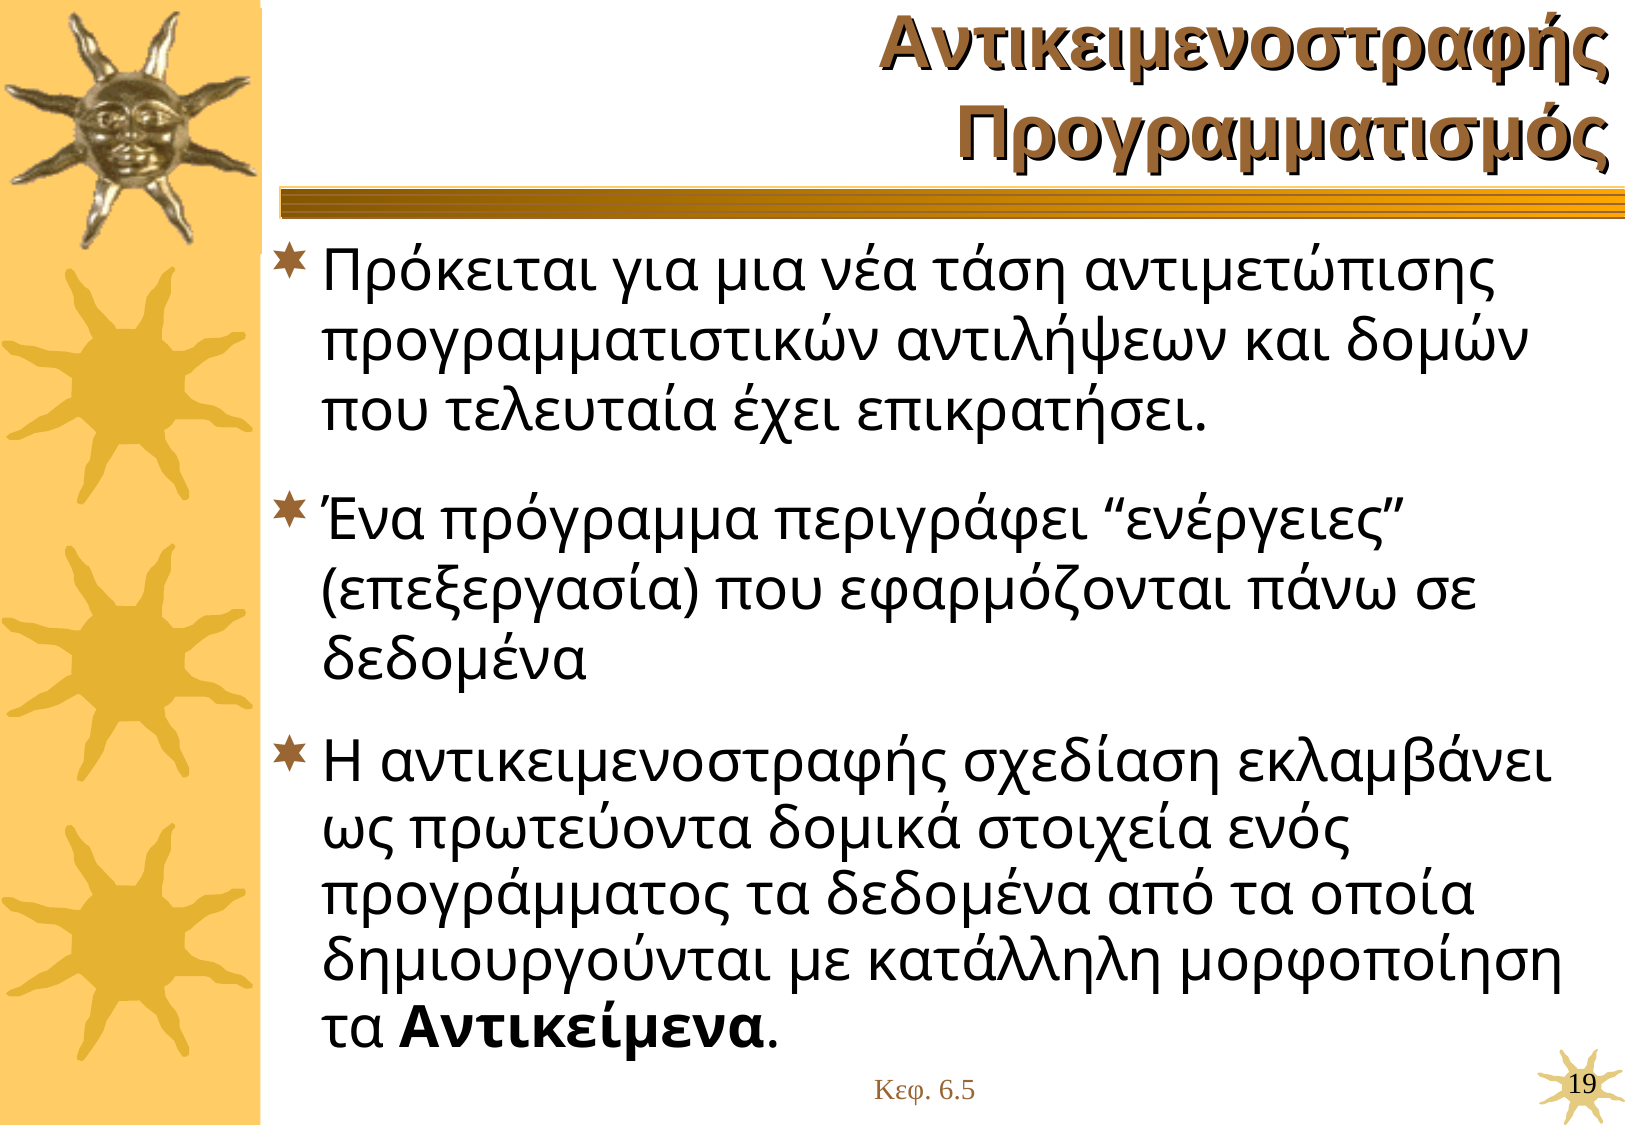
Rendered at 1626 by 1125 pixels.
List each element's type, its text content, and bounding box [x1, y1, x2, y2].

text_box Πρόκειται για μια νέα τάση αντιμετώπισης προγραμματιστικών αντιλήψεων και δομών που τελευταία έχει επικρατήσει. Ένα πρόγραμμα περιγράφει “ενέργειες” (επεξεργασία) που εφαρμόζονται πάνω σε δεδομένα [249, 224, 1626, 721]
text_box Η αντικειμενοστραφής σχεδίαση εκλαμβάνει ως πρωτεύοντα δομικά στοιχεία ενός προγράμματος τα δεδομένα από τα οποία δημιουργούνται με κατάλληλη μορφοποίηση τα Αντικείμενα. [249, 721, 1626, 1117]
picture [1, 181, 262, 254]
text_box Αντικειμενοστραφής Προγραμματισμός [0, 67, 1625, 181]
picture [1, 8, 262, 67]
